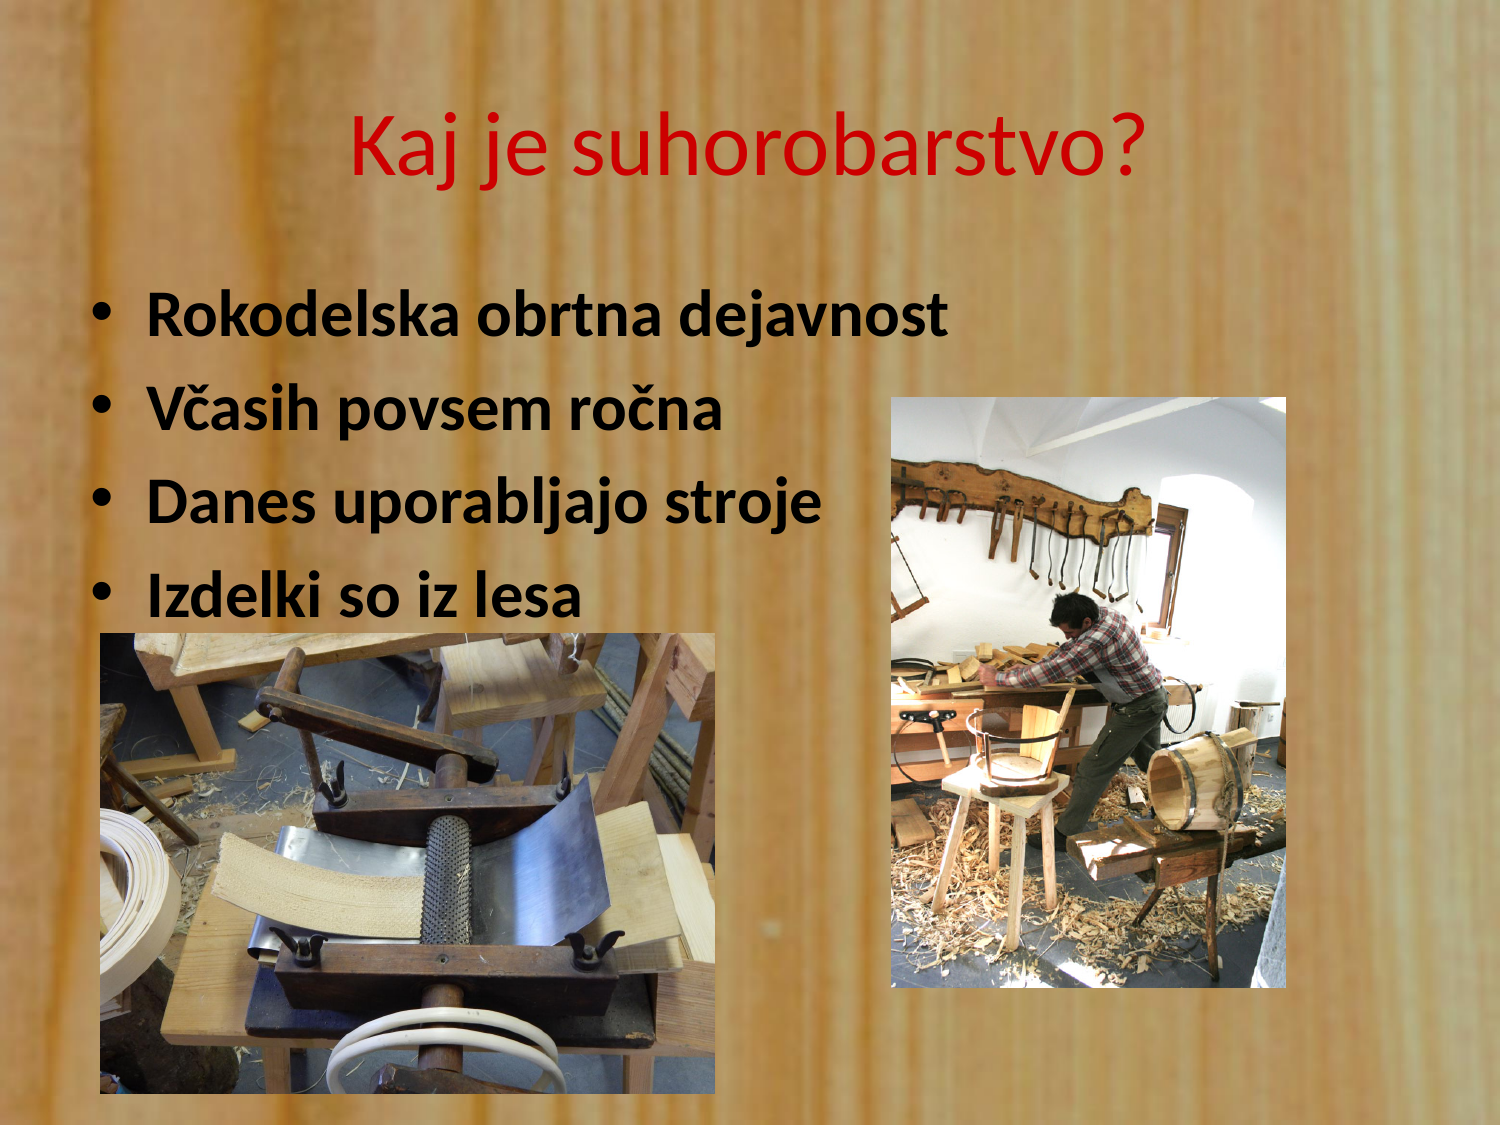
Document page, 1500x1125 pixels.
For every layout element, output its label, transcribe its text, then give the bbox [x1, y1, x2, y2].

list Rokodelska obrtna dejavnost Včasih povsem ročna Danes uporabljajo stroje Izdelki so iz lesa [75, 262, 1425, 1005]
title Kaj je suhorobarstvo? [75, 45, 1425, 233]
picture [0, 0, 1500, 1125]
